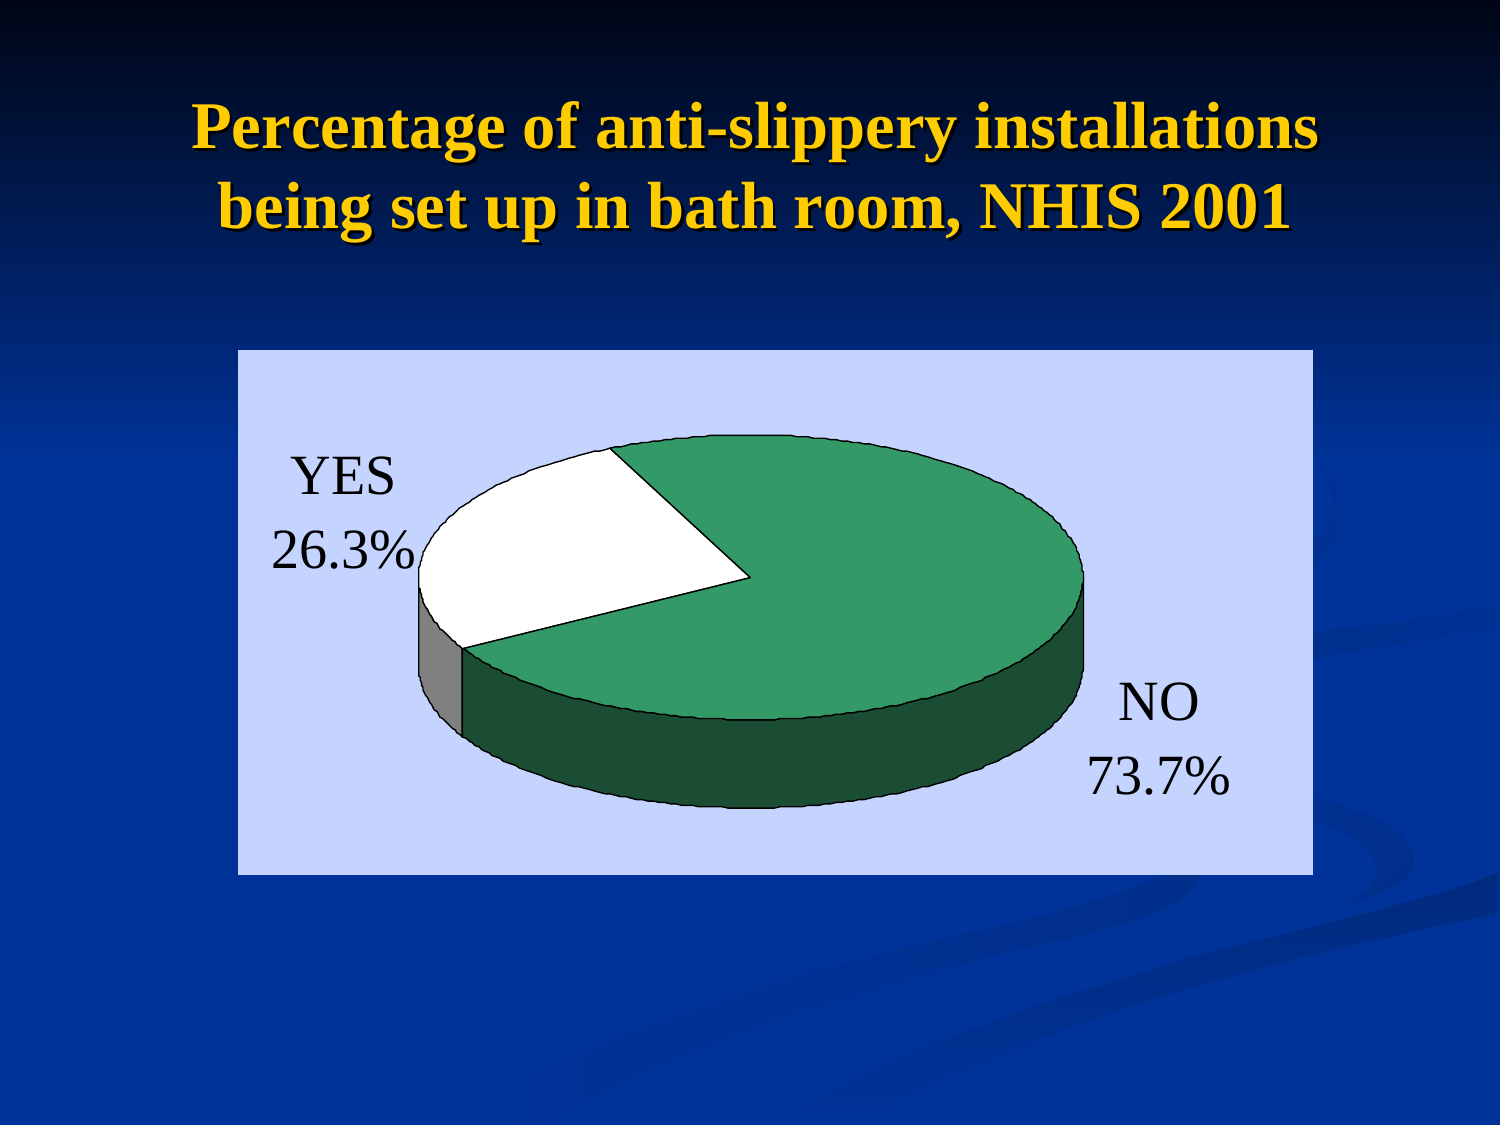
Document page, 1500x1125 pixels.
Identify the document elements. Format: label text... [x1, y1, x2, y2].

title Percentage of anti-slippery installations being set up in bath room, NHIS 2001 [137, 45, 1375, 279]
chart [237, 350, 1313, 876]
